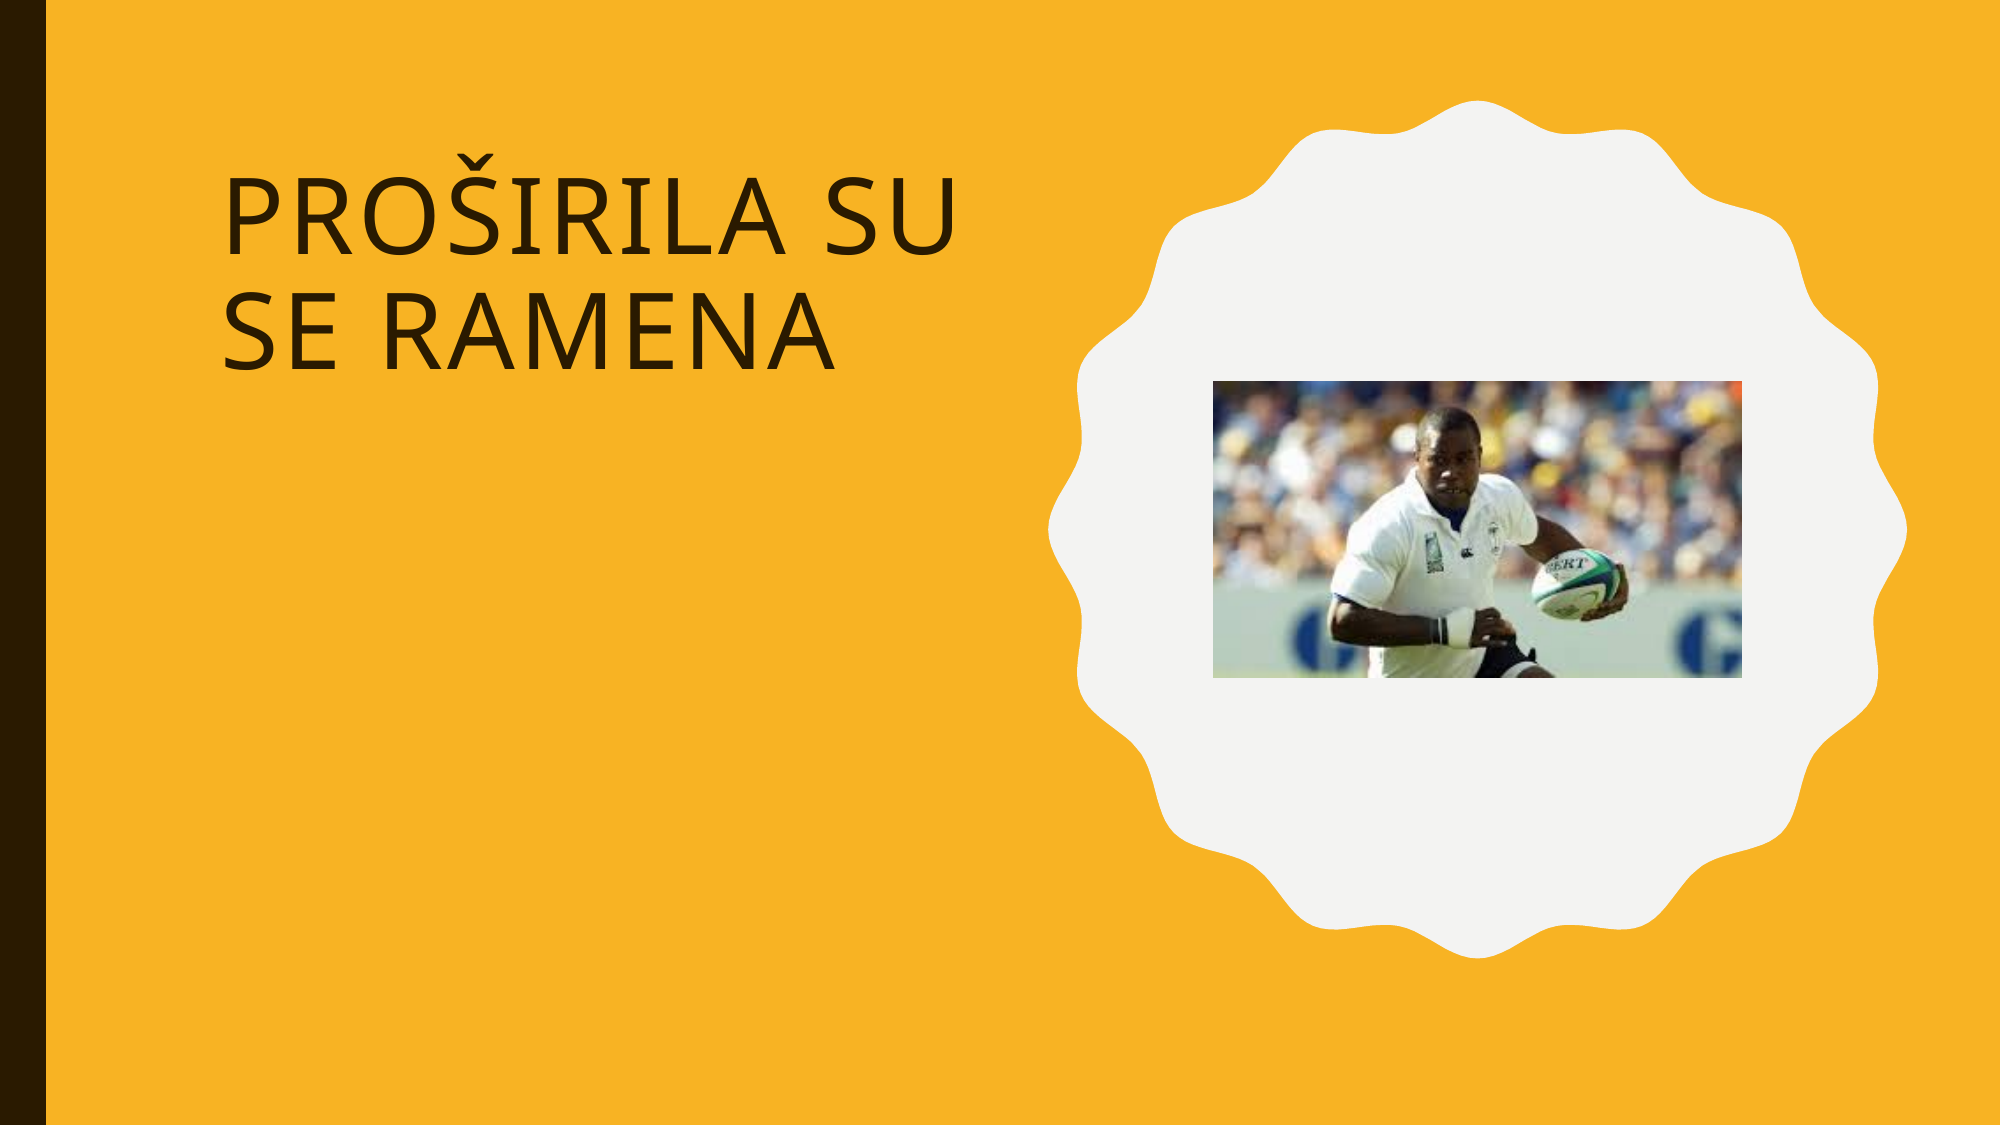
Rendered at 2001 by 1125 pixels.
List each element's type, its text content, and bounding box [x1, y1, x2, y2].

picture [1213, 381, 1742, 678]
text_box [0, 0, 2000, 1125]
title Proširila su se ramena [205, 155, 1007, 401]
